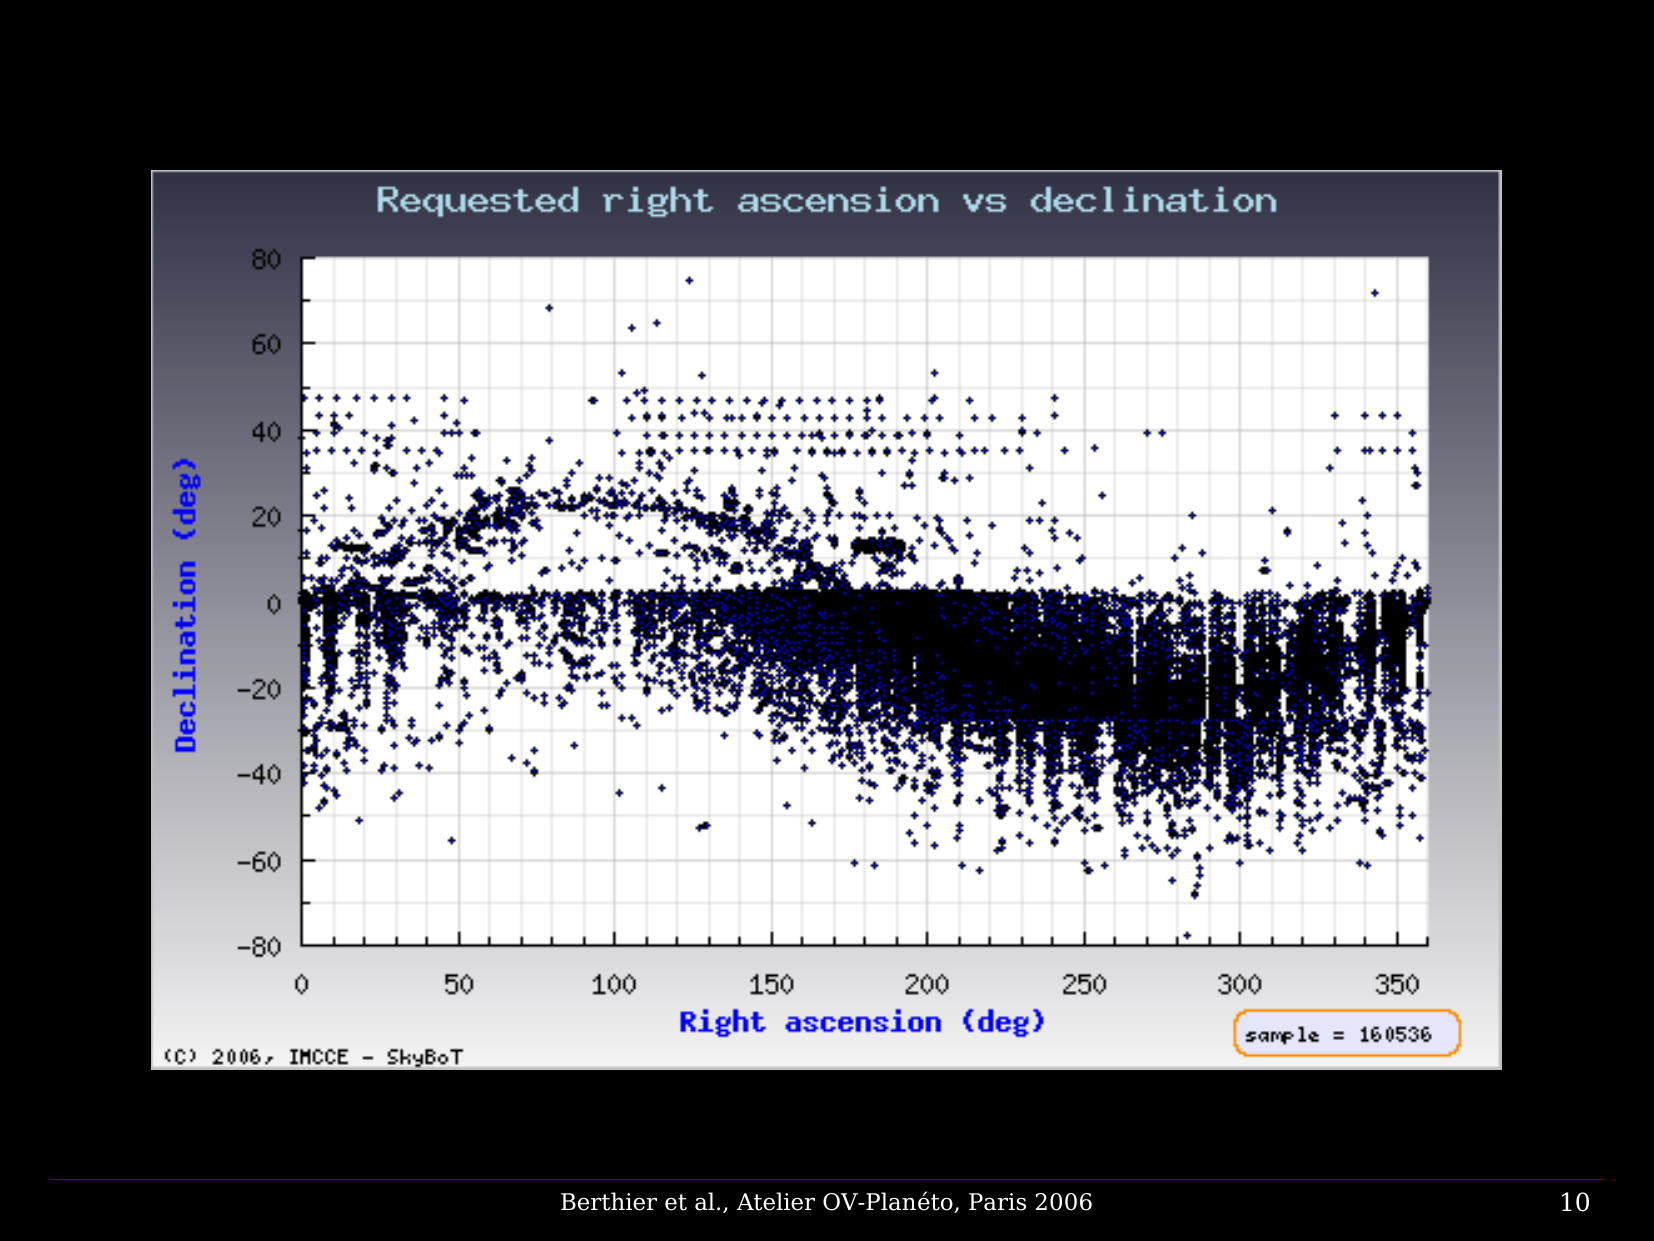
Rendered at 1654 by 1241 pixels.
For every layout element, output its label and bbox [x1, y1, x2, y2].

picture [151, 170, 1502, 1070]
